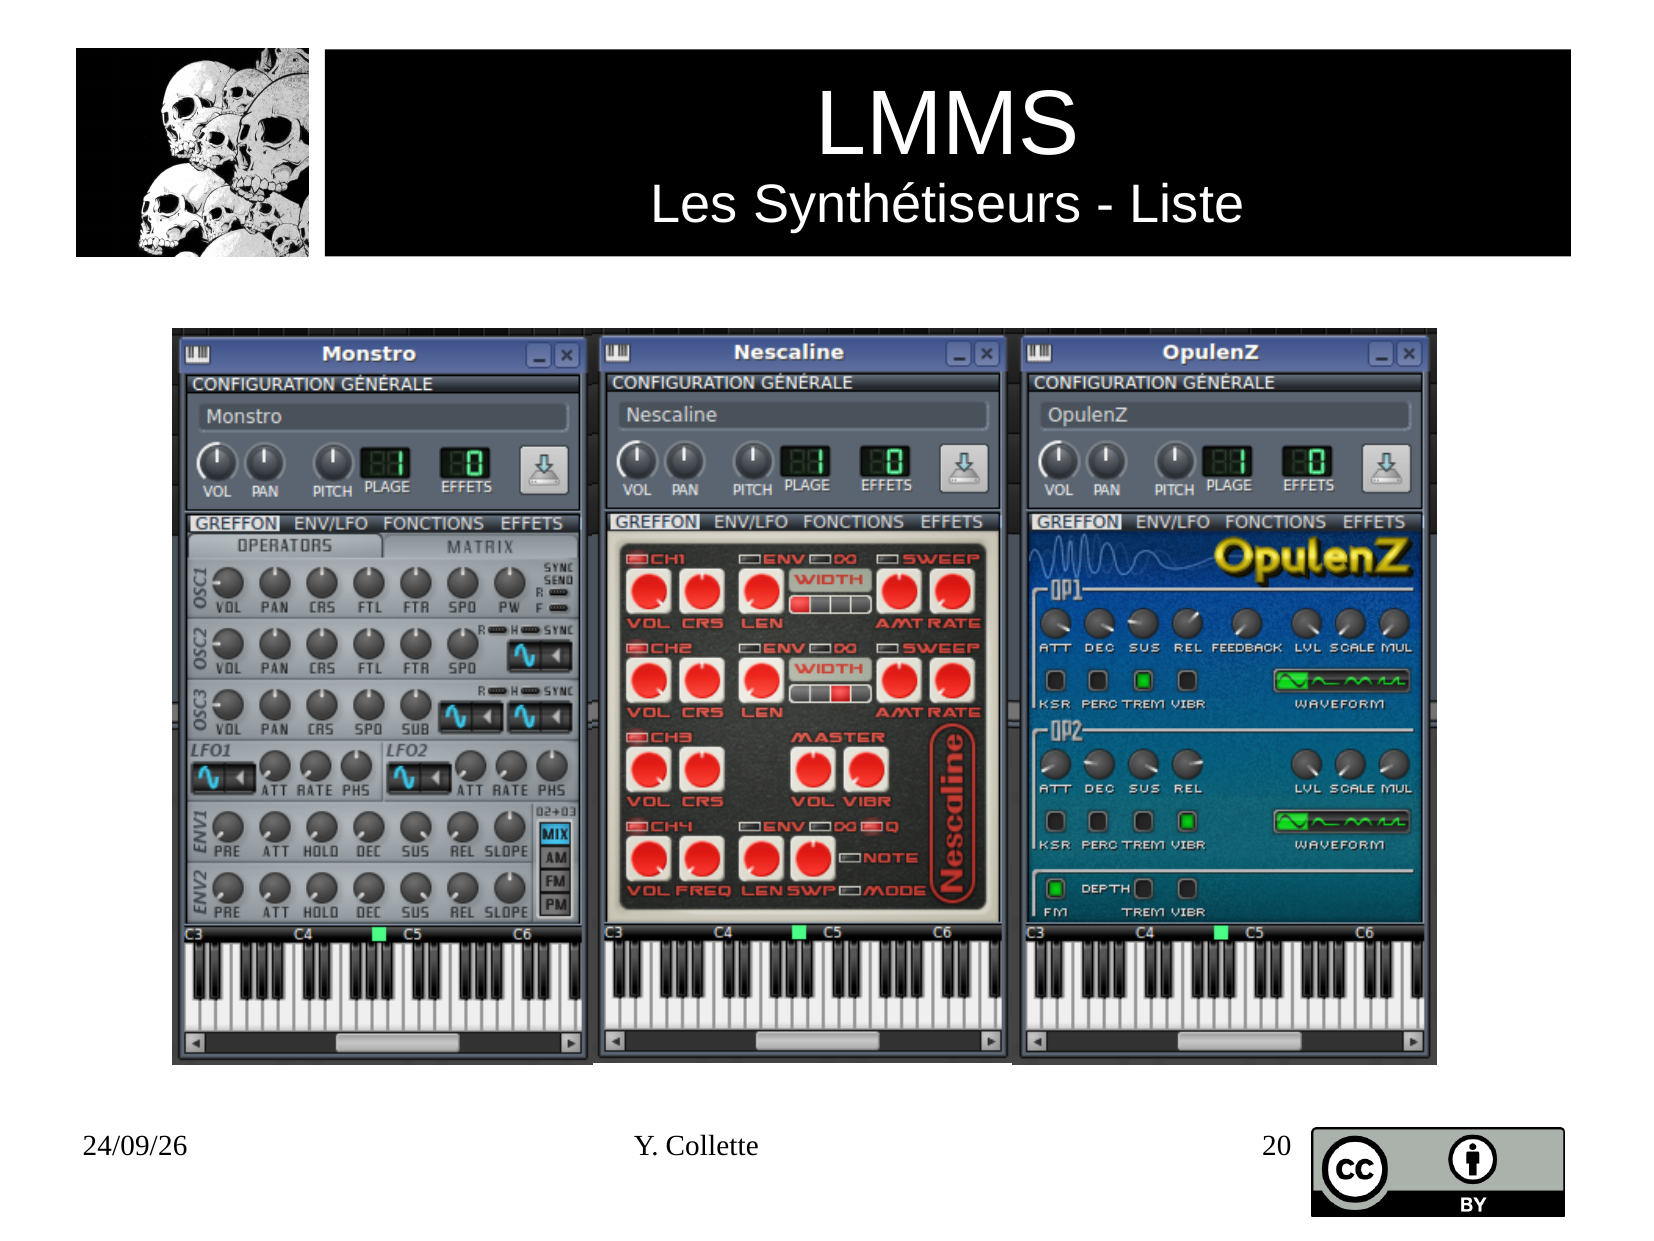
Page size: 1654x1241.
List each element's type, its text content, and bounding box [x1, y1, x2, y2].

picture [76, 48, 309, 257]
picture [172, 328, 1437, 1065]
picture [1311, 1127, 1565, 1217]
title LMMS Les Synthétiseurs - Liste [324, 49, 1571, 257]
